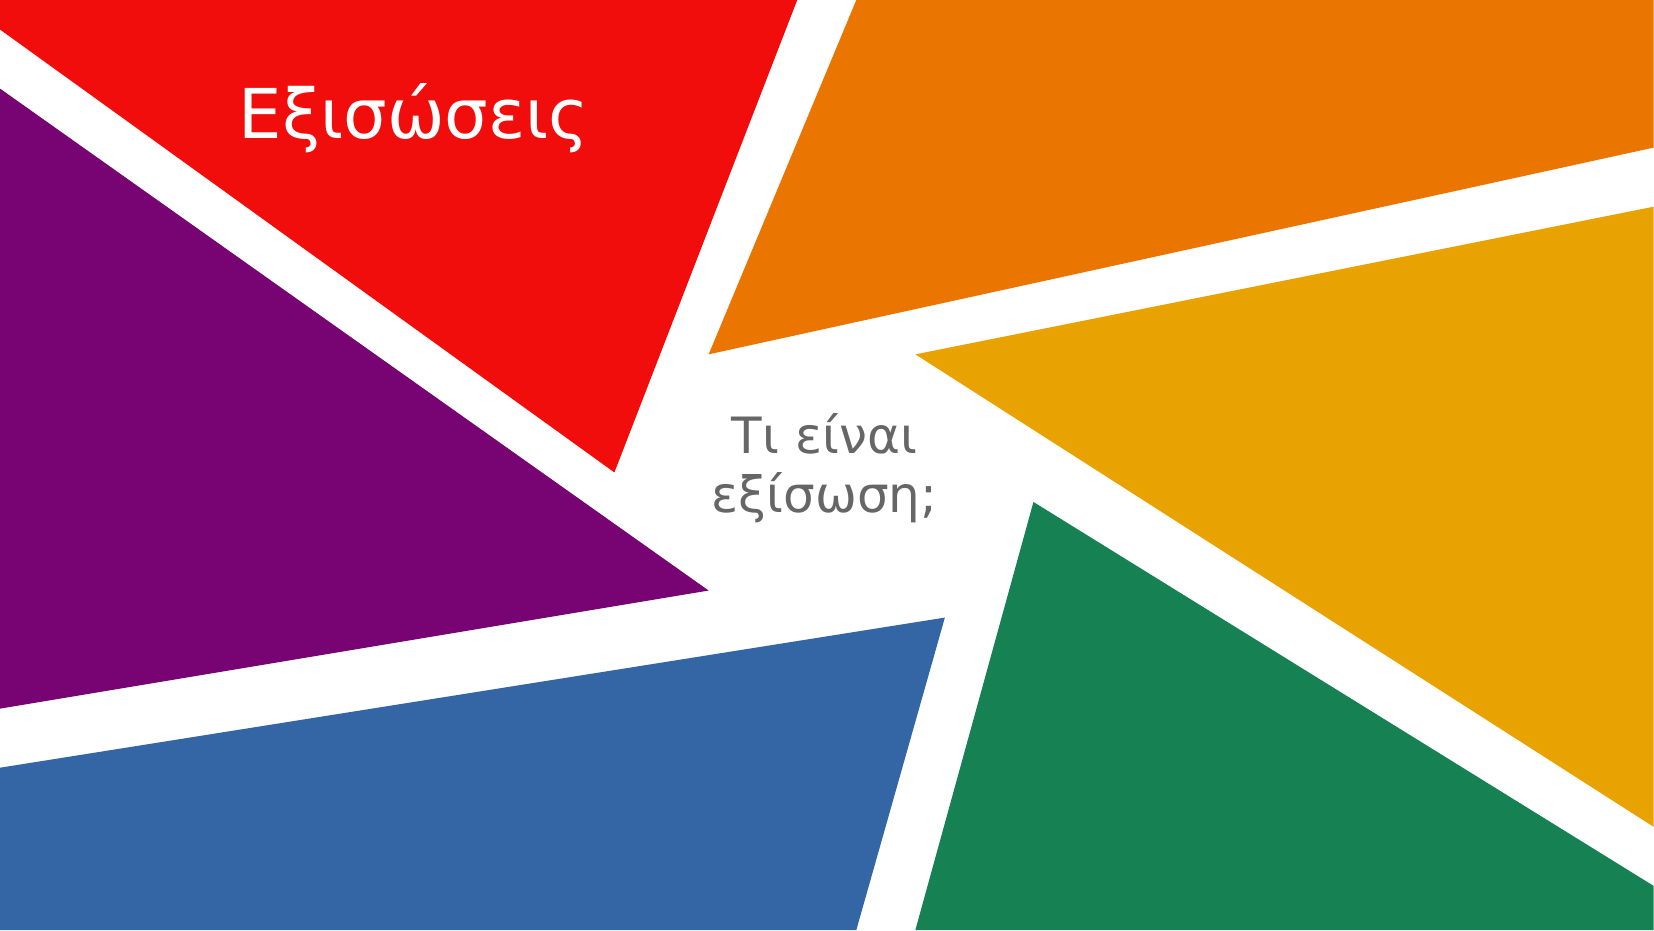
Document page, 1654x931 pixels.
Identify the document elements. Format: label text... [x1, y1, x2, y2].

subtitle Τι είναι εξίσωση; [614, 313, 1035, 618]
title Εξισώσεις [82, 37, 746, 193]
